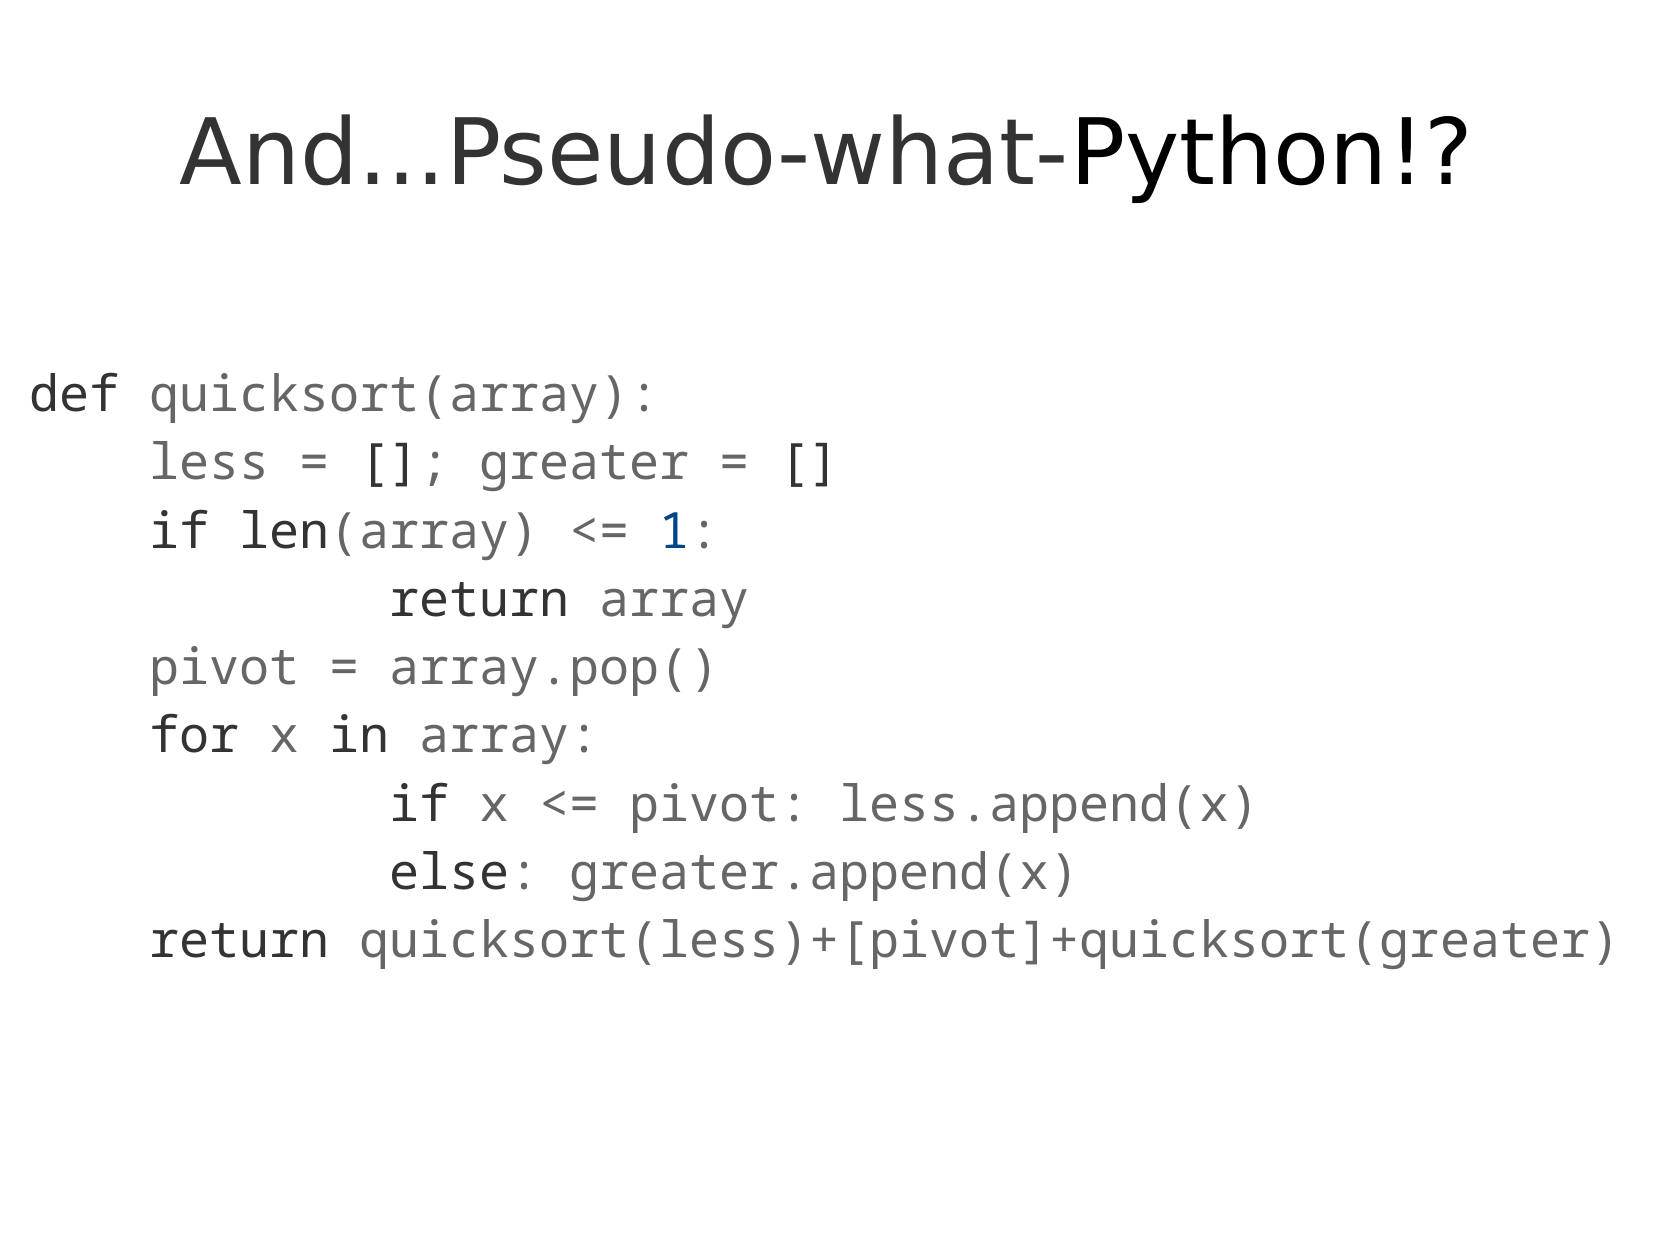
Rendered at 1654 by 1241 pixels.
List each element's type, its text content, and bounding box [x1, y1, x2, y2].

subtitle def quicksort(array): less = []; greater = [] if len(array) <= 1: return array pivot = array.pop() for x in array: if x <= pivot: less.append(x) else: greater.append(x) return quicksort(less)+[pivot]+quicksort(greater) [29, 297, 1654, 1102]
title And...Pseudo-what-Python!? [82, 49, 1571, 257]
